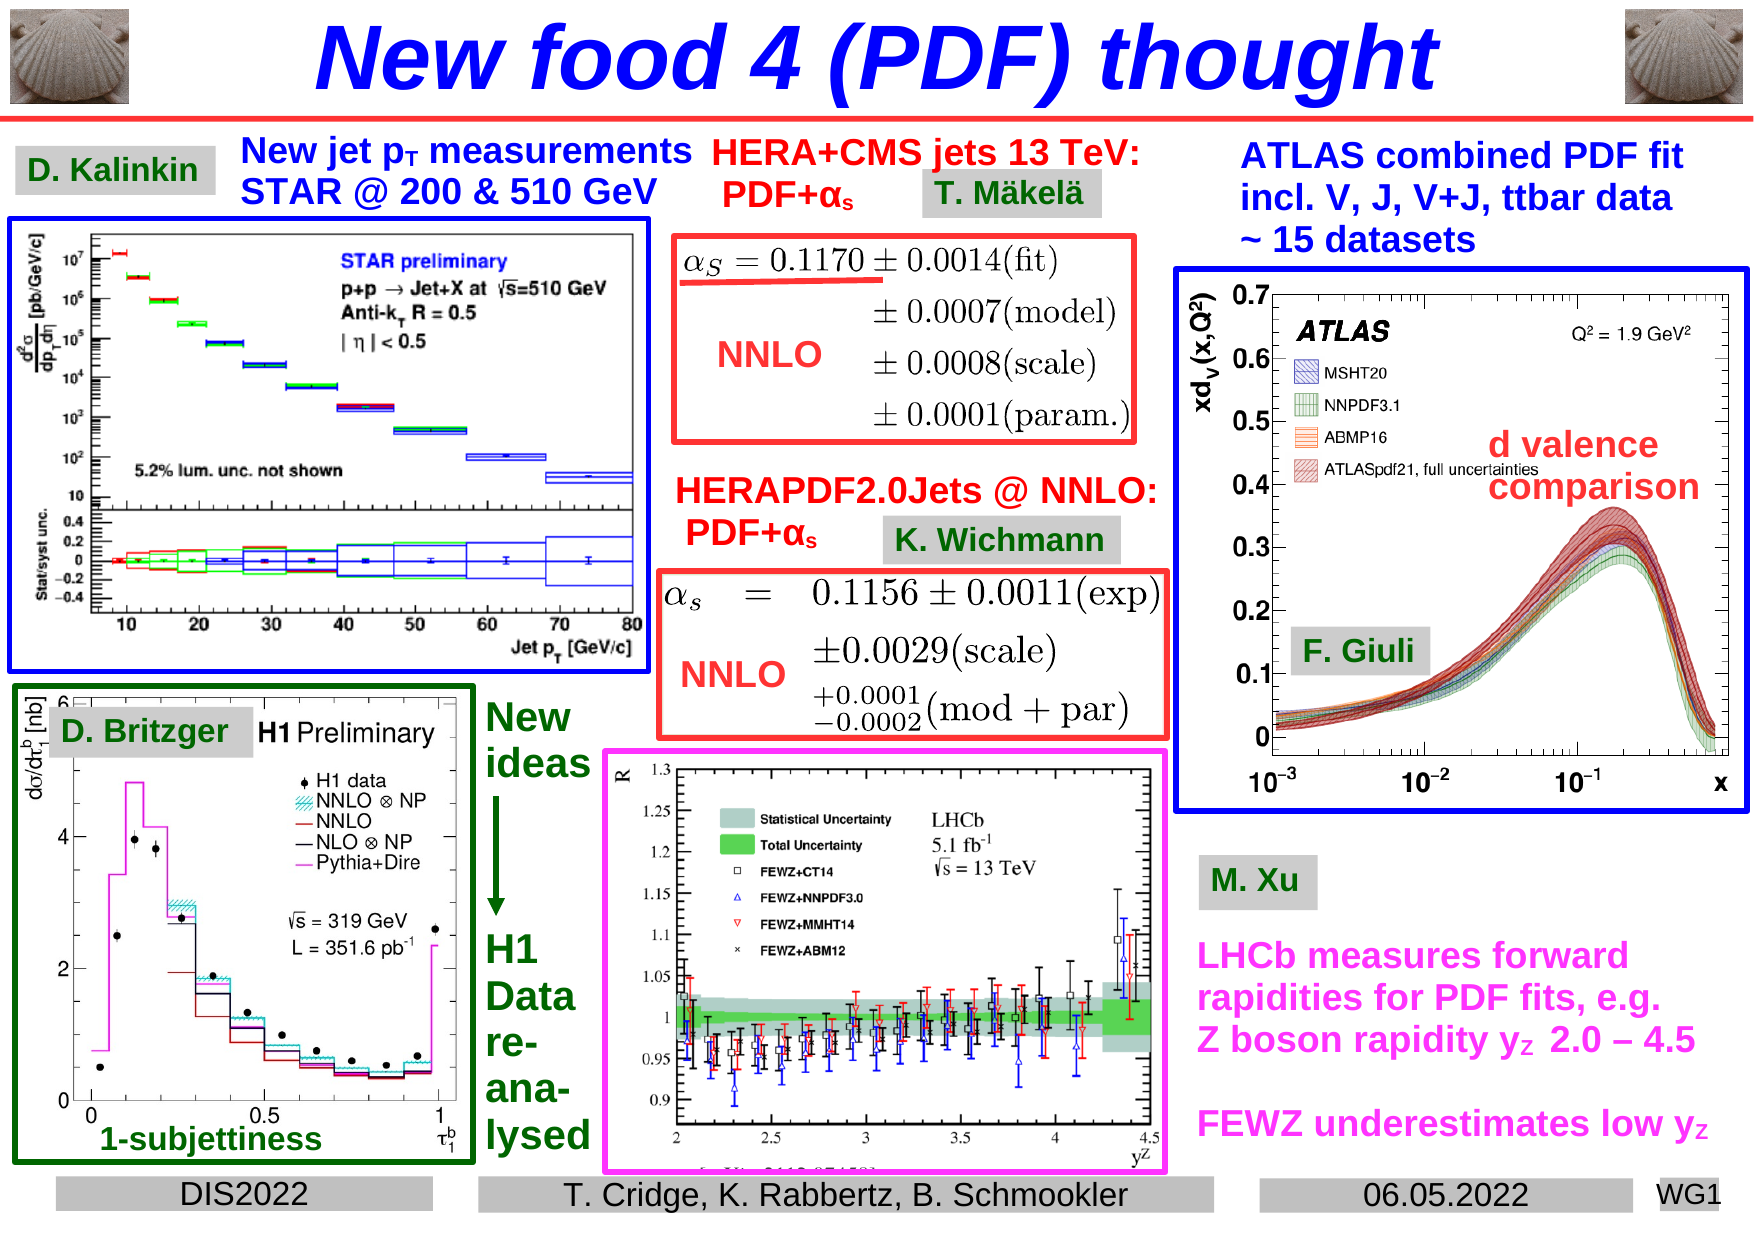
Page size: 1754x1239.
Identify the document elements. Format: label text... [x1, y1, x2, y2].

text_box ATLAS combined PDF fit incl. V, J, V+J, ttbar data ~ 15 datasets [1228, 128, 1697, 267]
picture [1630, 9, 1743, 104]
text_box F. Giuli [1290, 626, 1431, 676]
title New food 4 (PDF) thought [124, 0, 1630, 116]
picture [676, 238, 1131, 439]
text_box d valence comparison [1476, 417, 1713, 514]
text_box K. Wichmann [882, 515, 1121, 565]
text_box New ideas H1 Data re- ana- lysed [473, 687, 606, 1165]
picture [661, 574, 1165, 736]
text_box New jet pT measurements STAR @ 200 & 510 GeV [228, 123, 705, 219]
picture [10, 9, 124, 104]
text_box NNLO [668, 647, 799, 702]
text_box HERA+CMS jets 13 TeV: PDF+αs [699, 125, 1154, 222]
text_box 1-subjettiness [87, 1114, 335, 1164]
text_box D. Britzger [49, 706, 254, 758]
text_box D. Kalinkin [15, 145, 216, 195]
text_box NNLO [705, 327, 836, 382]
picture [1178, 271, 1745, 808]
text_box HERAPDF2.0Jets @ NNLO: PDF+αs [663, 463, 1171, 560]
text_box M. Xu [1198, 855, 1318, 911]
picture [608, 754, 1163, 1170]
picture [11, 220, 647, 670]
picture [17, 688, 471, 1160]
text_box LHCb measures forward rapidities for PDF fits, e.g. Z boson rapidity yZ 2.0 – 4.5 FEWZ underestimates low yZ [1185, 928, 1721, 1159]
